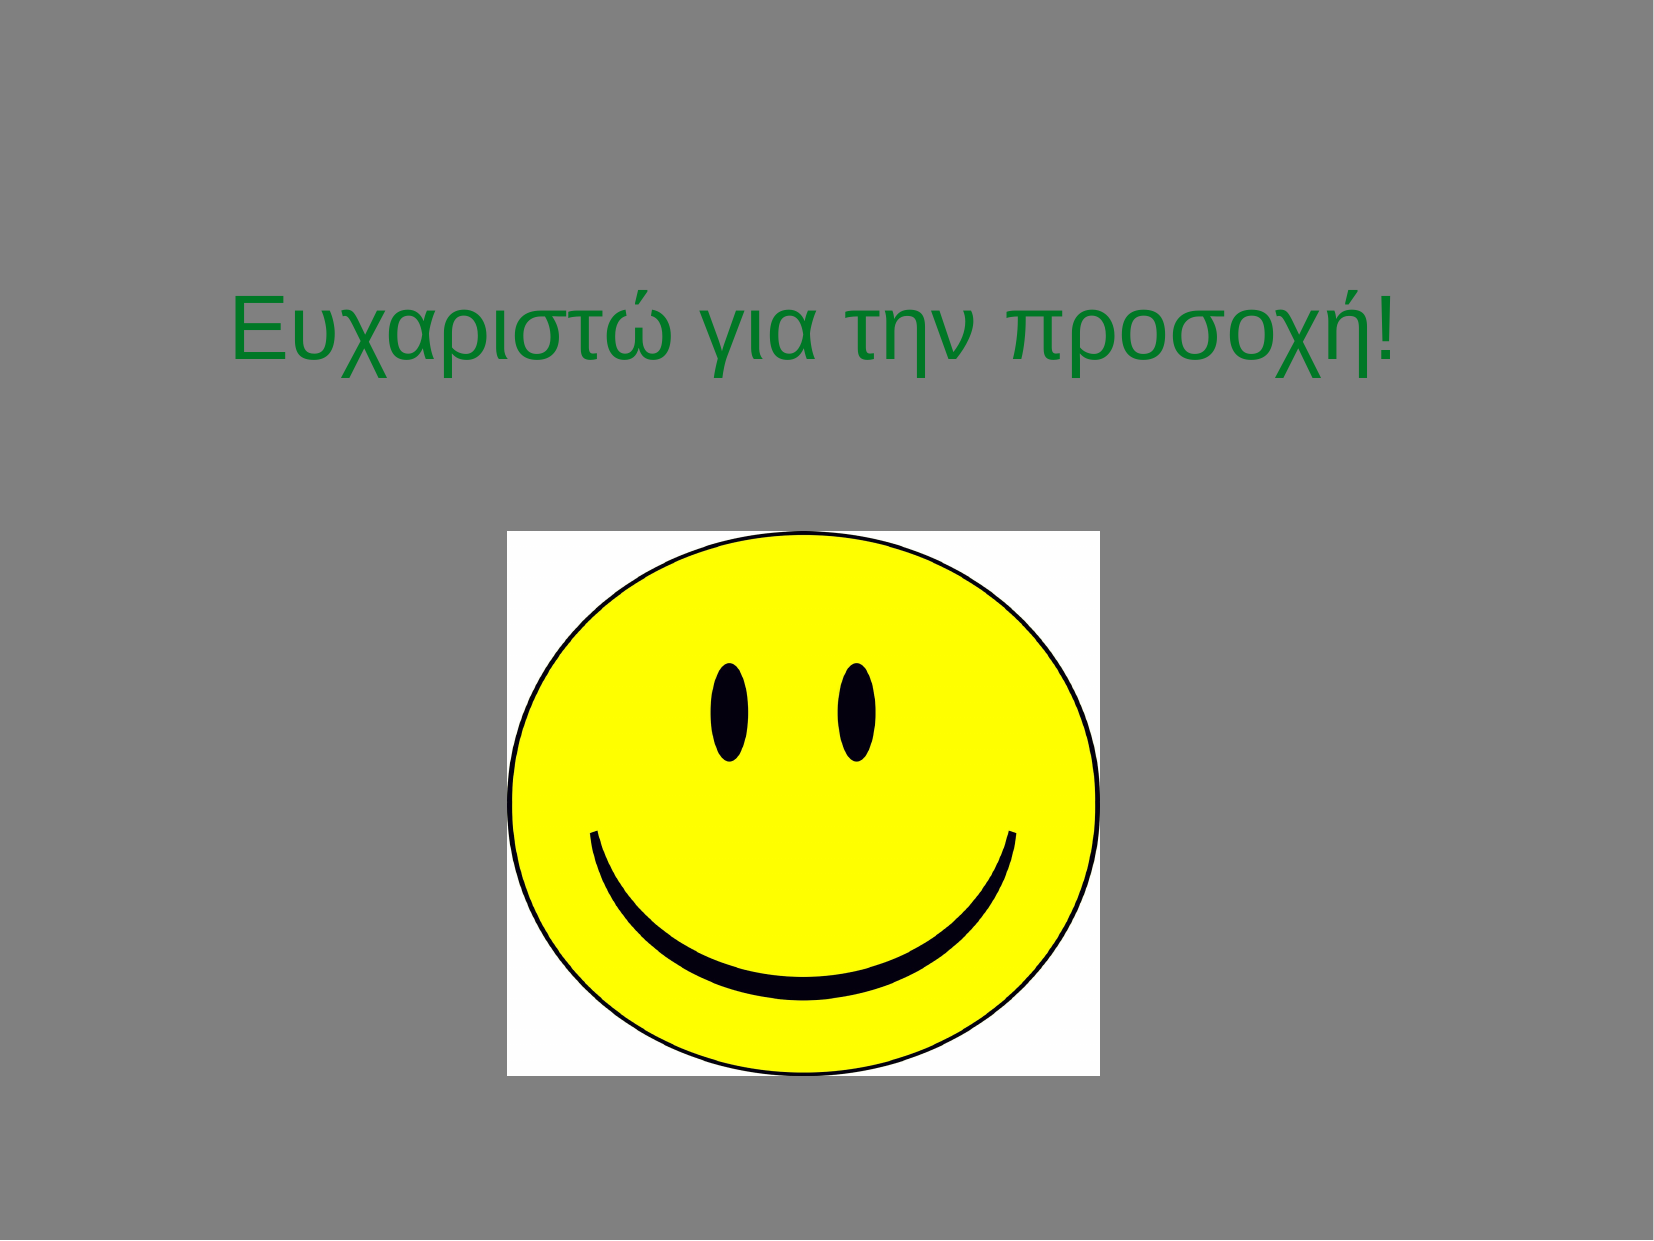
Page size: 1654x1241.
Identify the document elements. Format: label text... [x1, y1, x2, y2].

picture [507, 531, 1100, 1076]
title Ευχαριστώ για την προσοχή! [70, 224, 1559, 432]
